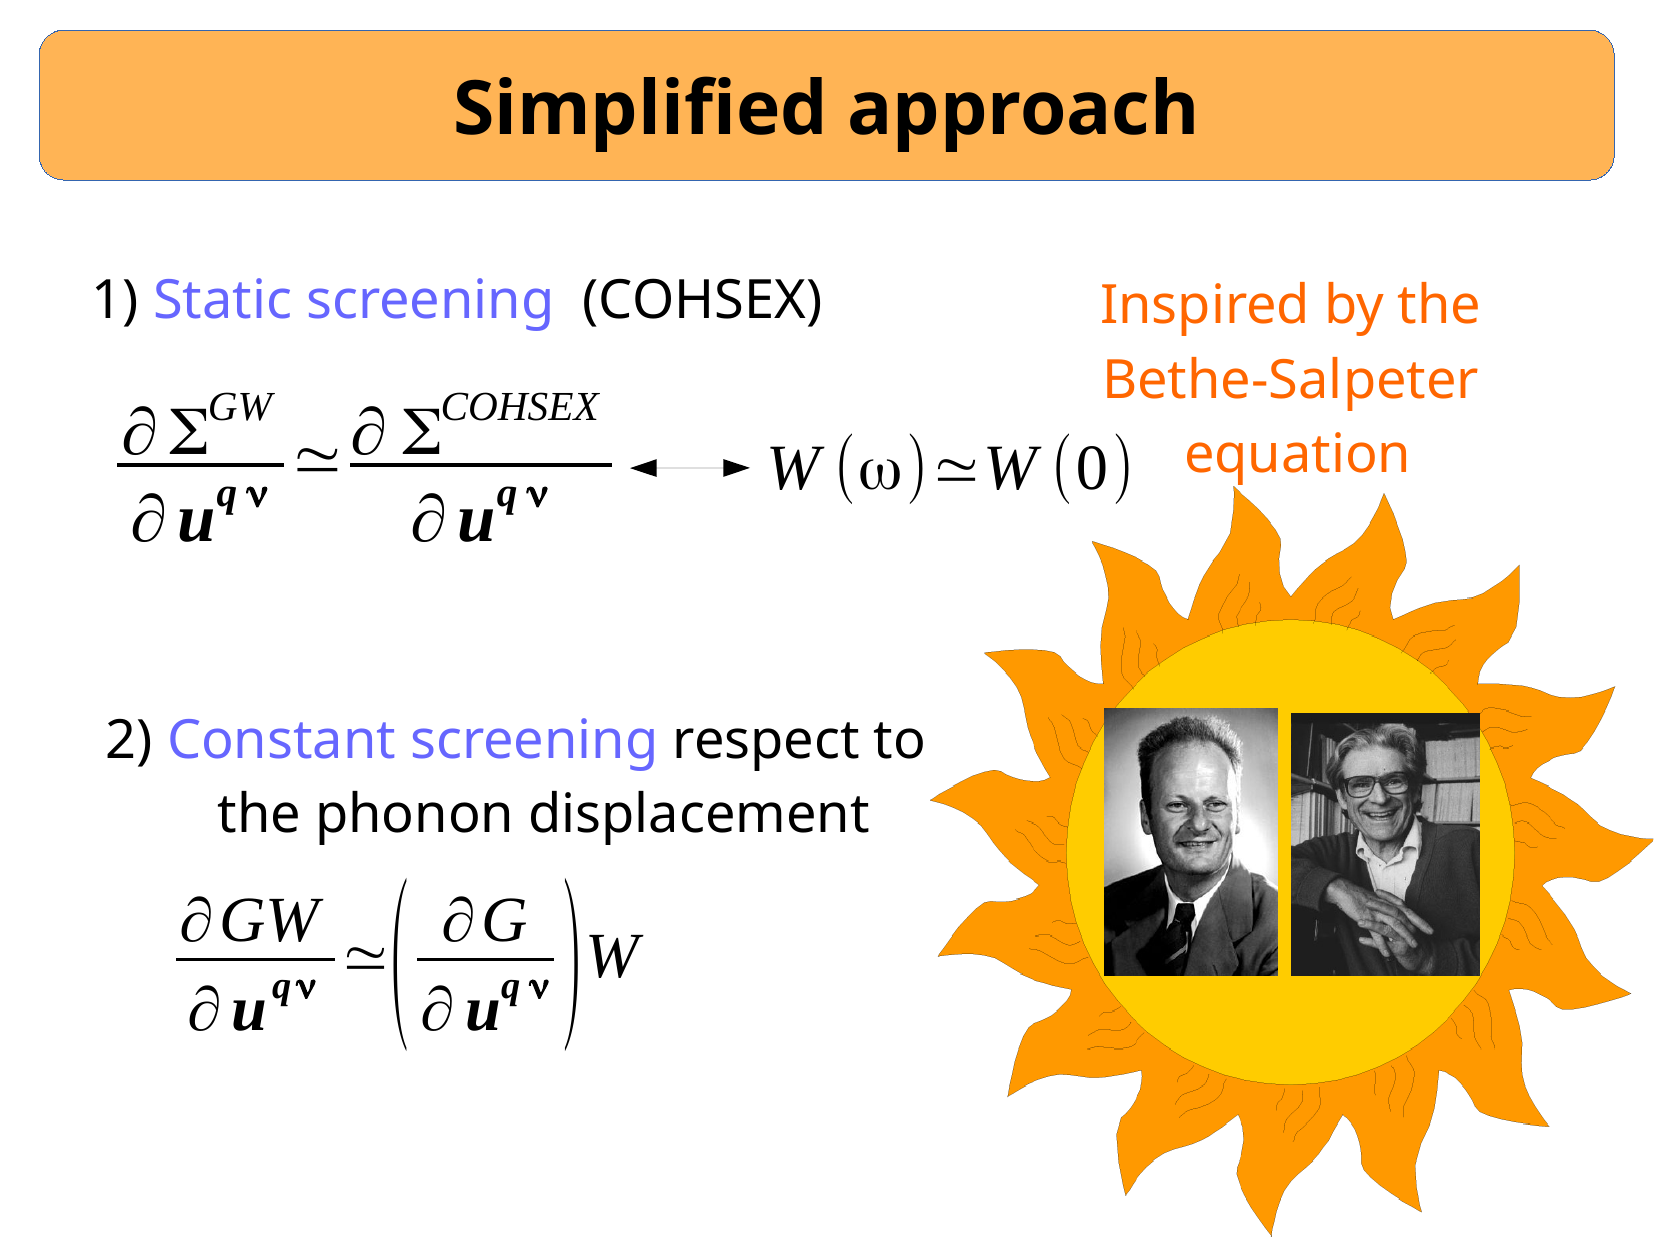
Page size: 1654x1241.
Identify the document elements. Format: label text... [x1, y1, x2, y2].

text_box 2) Constant screening respect to the phonon displacement [91, 693, 951, 831]
picture [930, 486, 1654, 1237]
text_box Simplified approach [39, 30, 1615, 181]
text_box Inspired by the Bethe-Salpeter equation [1085, 258, 1510, 458]
chart [95, 381, 631, 556]
text_box 1) Static screening (COHSEX) [77, 252, 843, 329]
chart [155, 873, 667, 1054]
chart [750, 429, 1151, 507]
